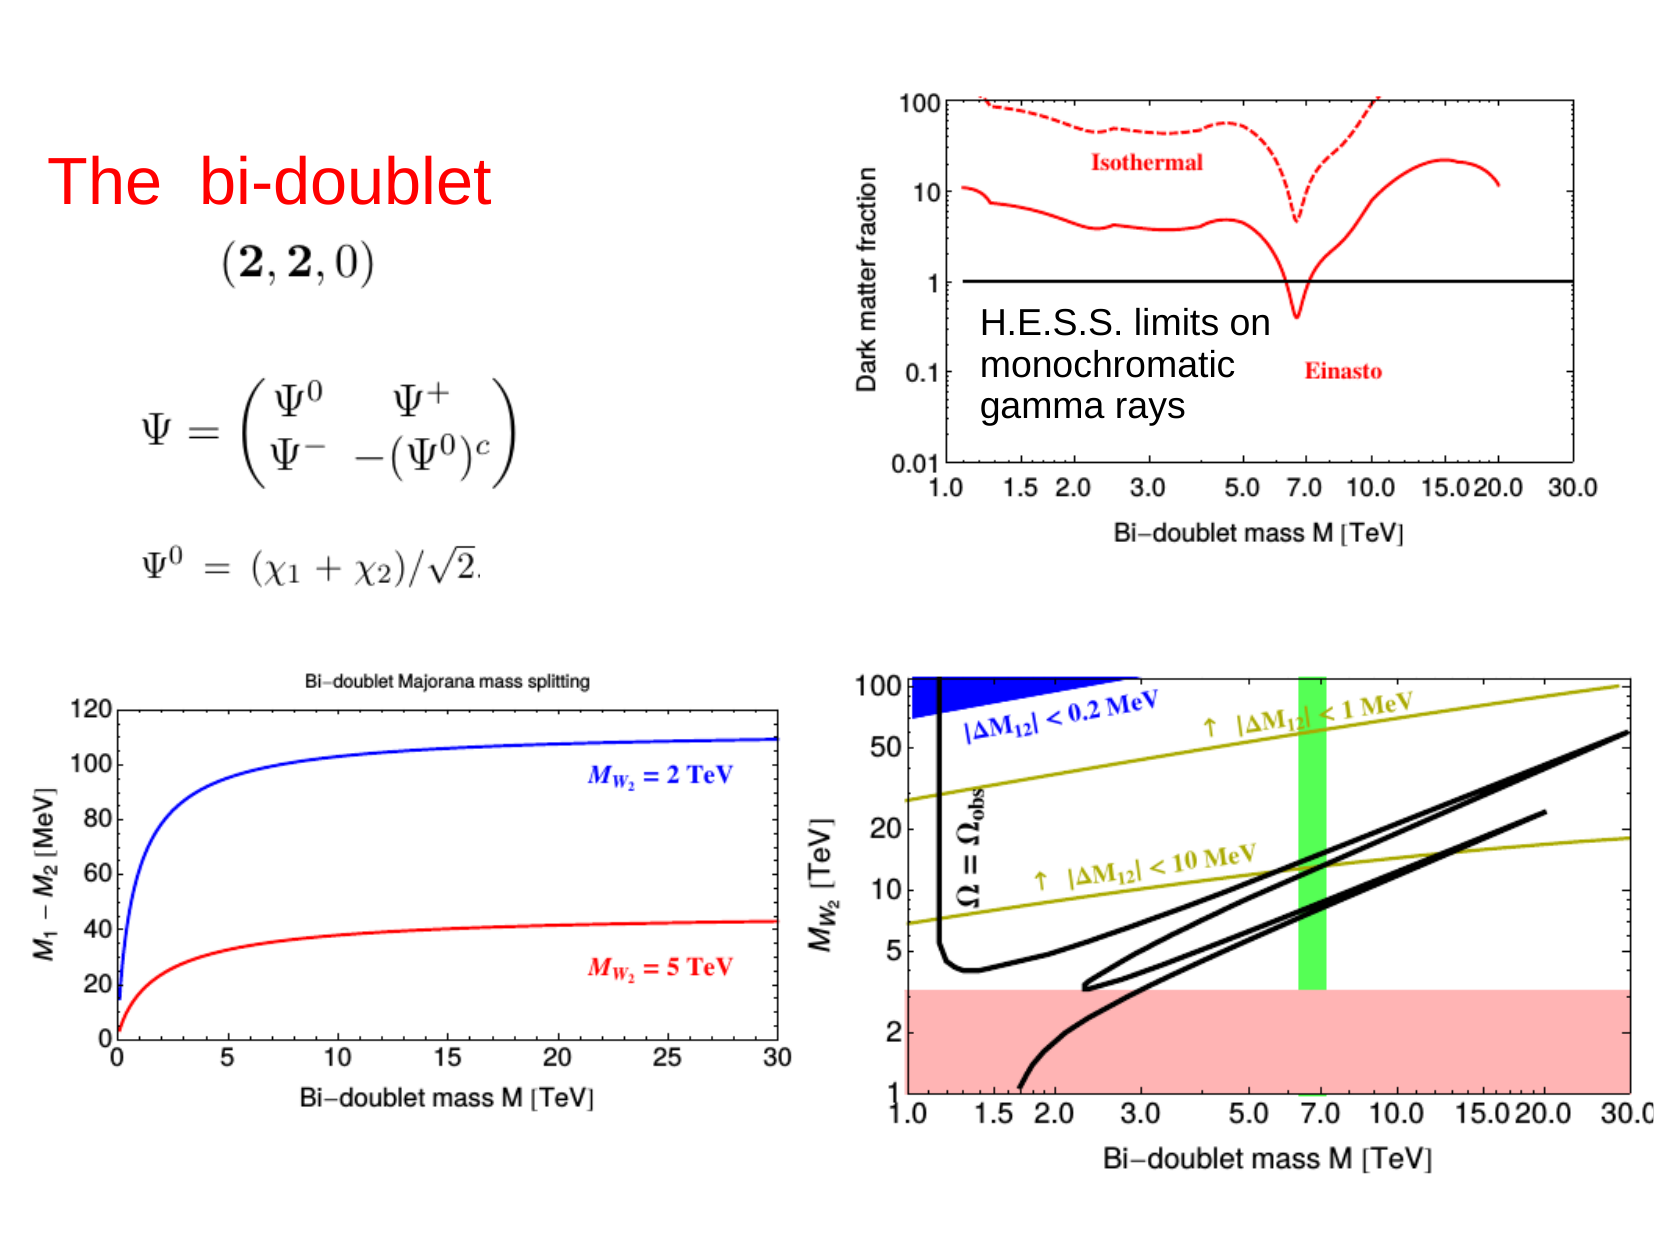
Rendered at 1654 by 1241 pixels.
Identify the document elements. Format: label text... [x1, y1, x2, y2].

picture [195, 228, 402, 301]
picture [827, 59, 1620, 567]
picture [124, 537, 480, 594]
text_box H.E.S.S. limits on monochromatic gamma rays [964, 293, 1287, 435]
title The bi-doublet [0, 77, 1024, 286]
picture [3, 619, 1654, 1200]
picture [105, 344, 524, 519]
